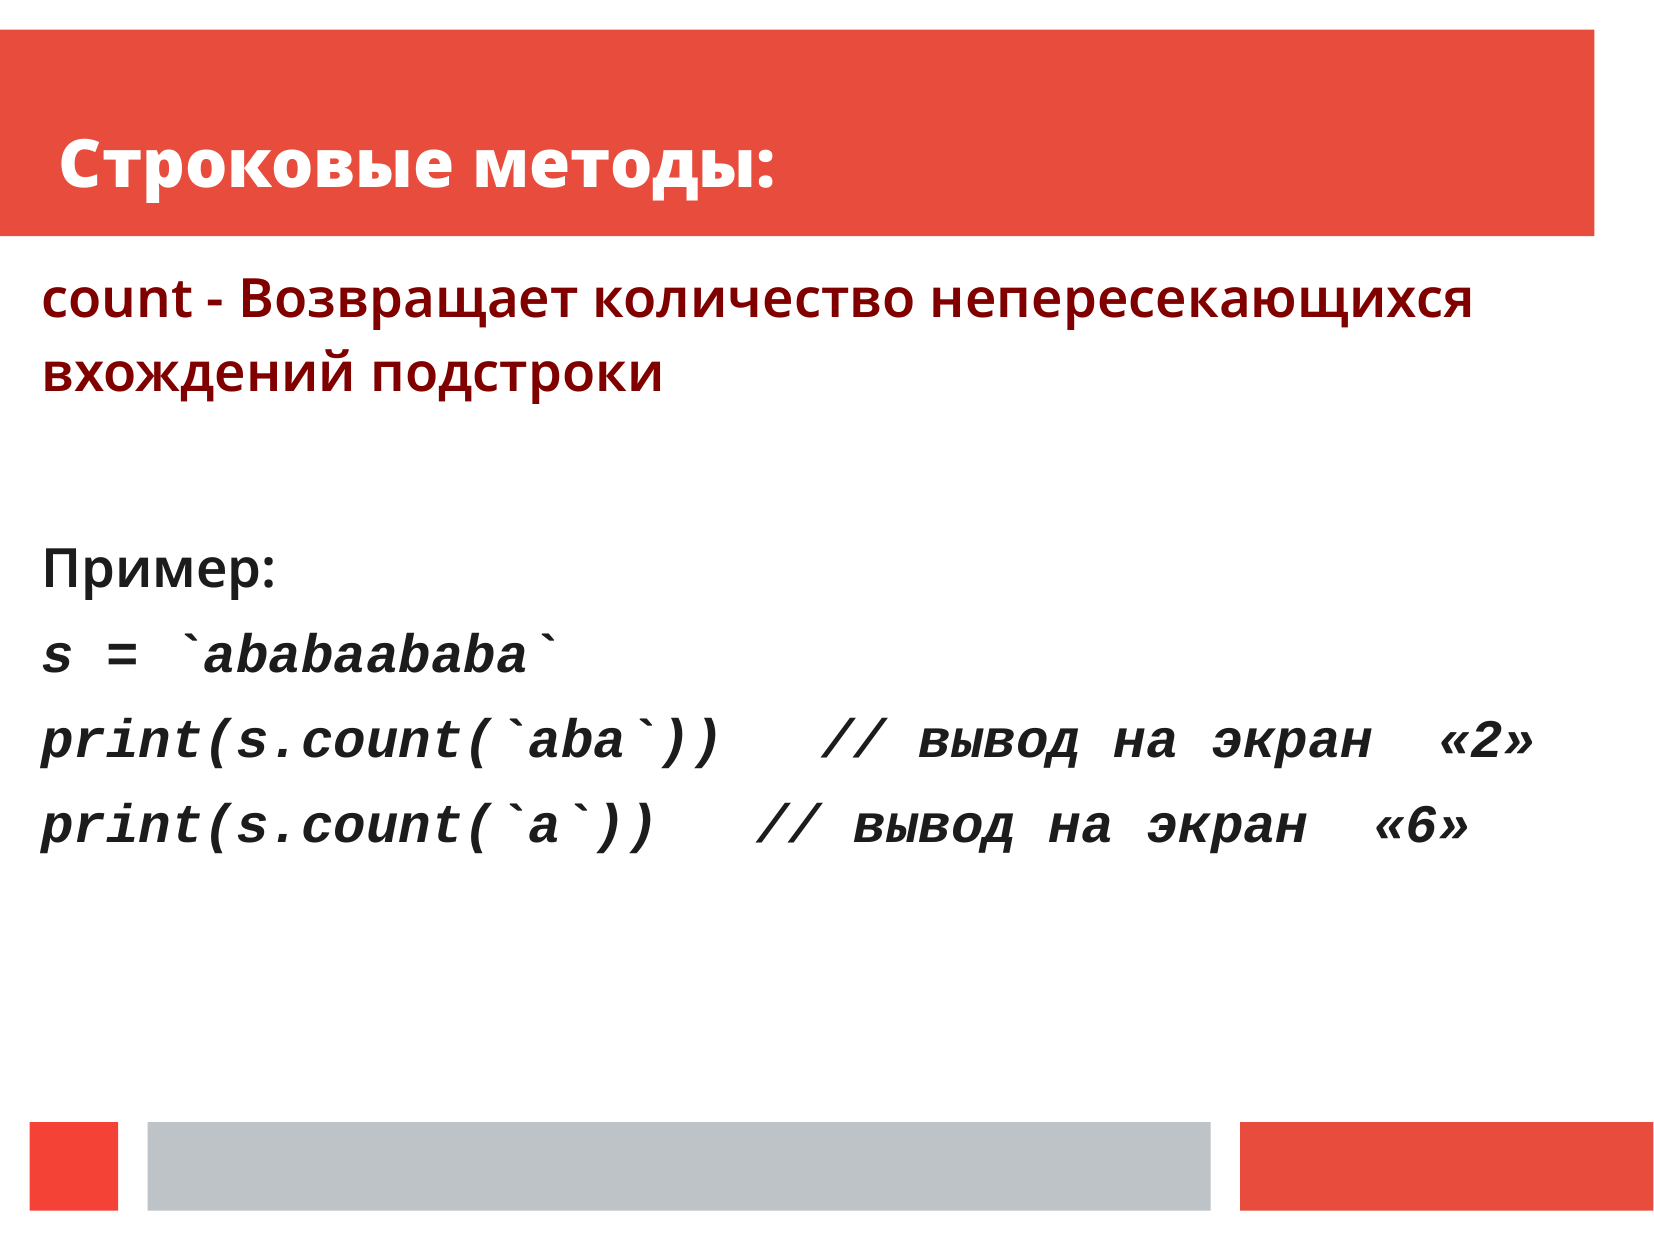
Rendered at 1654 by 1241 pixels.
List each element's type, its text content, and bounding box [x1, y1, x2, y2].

title Строковые методы: [59, 59, 1595, 207]
list count - Возвращает количество непересекающихся вхождений подстроки Пример: s = `ababaababa` print(s.count(`aba`)) // вывод на экран «2» print(s.count(`a`)) // вывод на экран «6» [41, 259, 1630, 1111]
